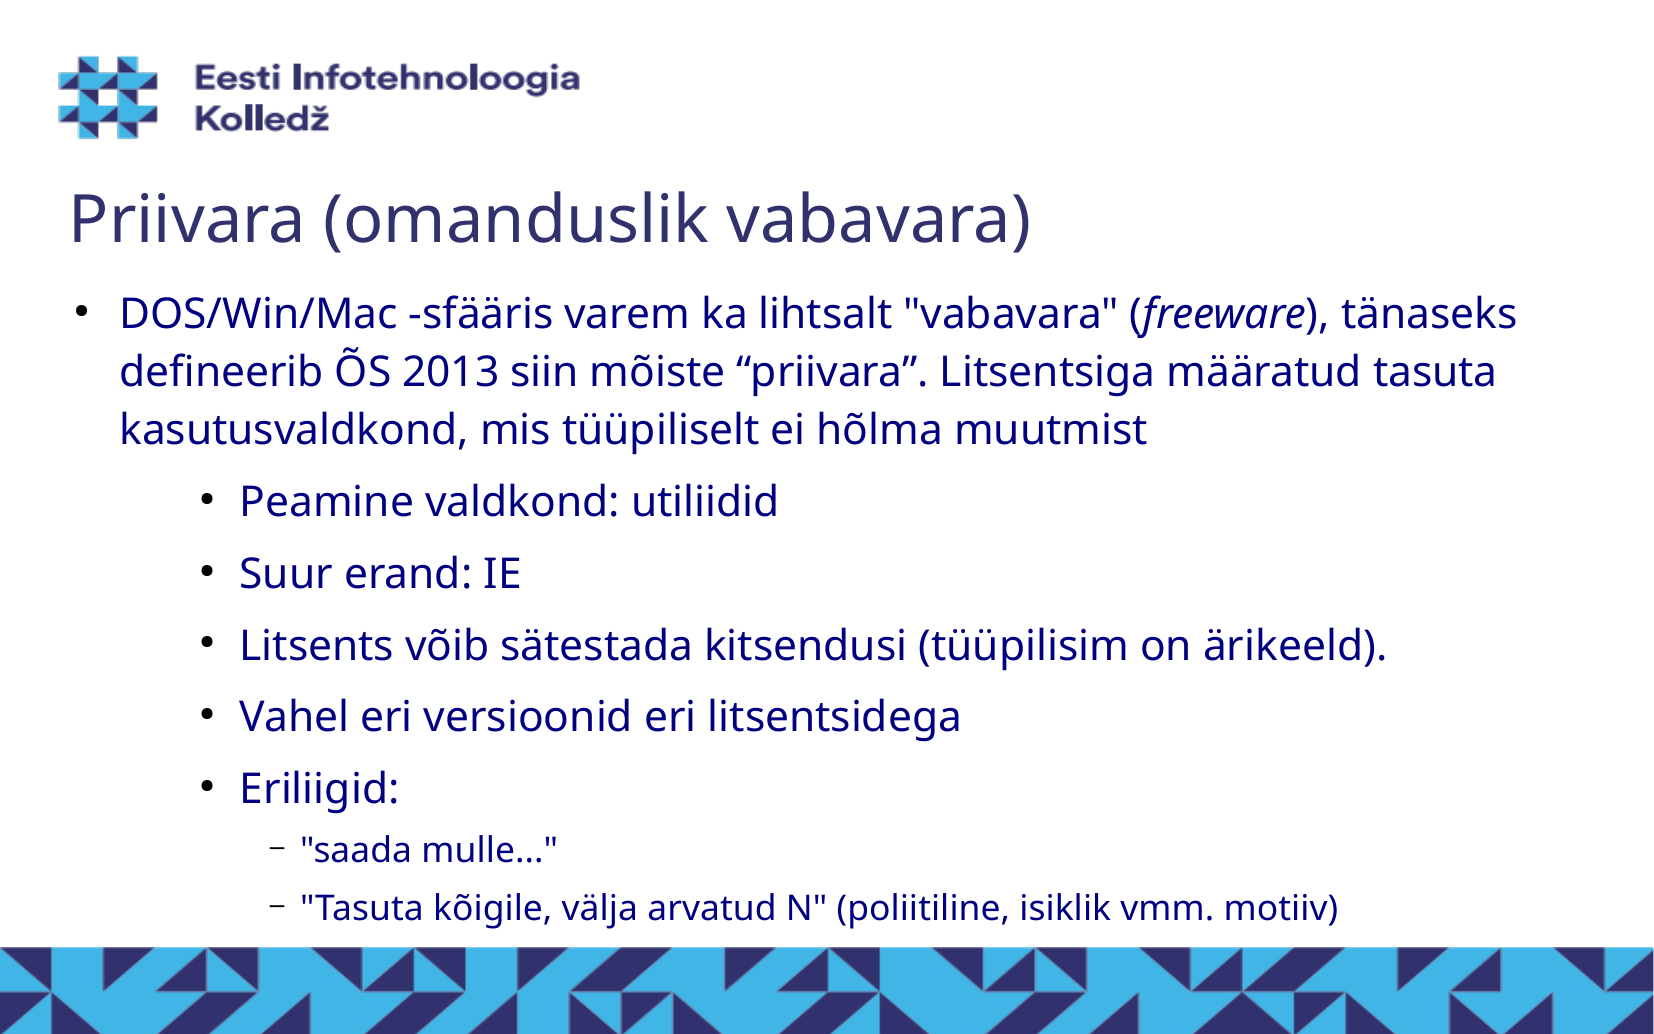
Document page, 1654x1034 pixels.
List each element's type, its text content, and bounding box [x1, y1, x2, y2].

list DOS/Win/Mac -sfääris varem ka lihtsalt "vabavara" (freeware), tänaseks defineerib ÕS 2013 siin mõiste “priivara”. Litsentsiga määratud tasuta kasutusvaldkond, mis tüüpiliselt ei hõlma muutmist Peamine valdkond: utiliidid Suur erand: IE Litsents võib sätestada kitsendusi (tüüpilisim on ärikeeld). Vahel eri versioonid eri litsentsidega Eriliigid: "saada mulle..." "Tasuta kõigile, välja arvatud N" (poliitiline, isiklik vmm. motiiv) [59, 283, 1595, 936]
title Priivara (omanduslik vabavara) [68, 147, 1536, 283]
